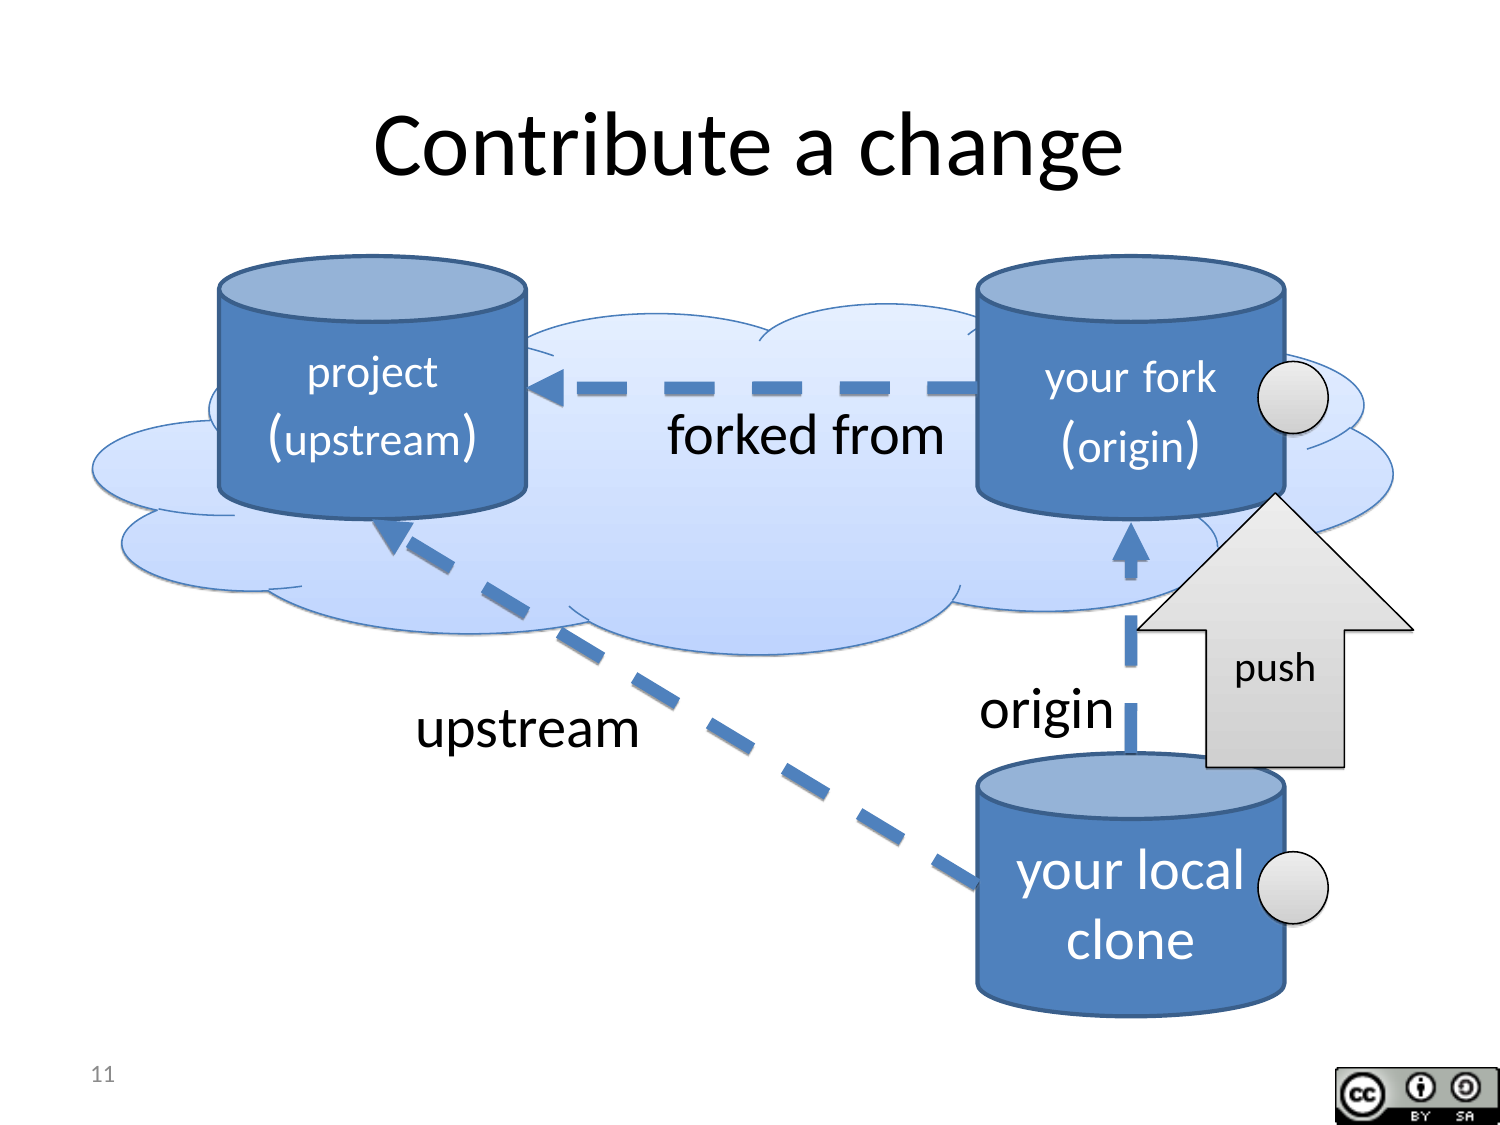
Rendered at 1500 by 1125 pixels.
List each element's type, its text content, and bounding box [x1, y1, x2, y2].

text_box [1257, 354, 1394, 533]
text_box origin [890, 663, 1204, 749]
text_box your fork (origin) [977, 291, 1285, 520]
title Contribute a change [75, 45, 1425, 233]
text_box forked from [604, 388, 1010, 474]
picture [1335, 1067, 1500, 1125]
slide_number <number> [75, 1042, 425, 1103]
text_box [92, 303, 1263, 655]
text_box project (upstream) [218, 290, 526, 520]
text_box your local clone [977, 788, 1285, 1017]
text_box upstream [371, 681, 685, 767]
text_box [1257, 851, 1329, 924]
text_box push [1137, 492, 1414, 768]
